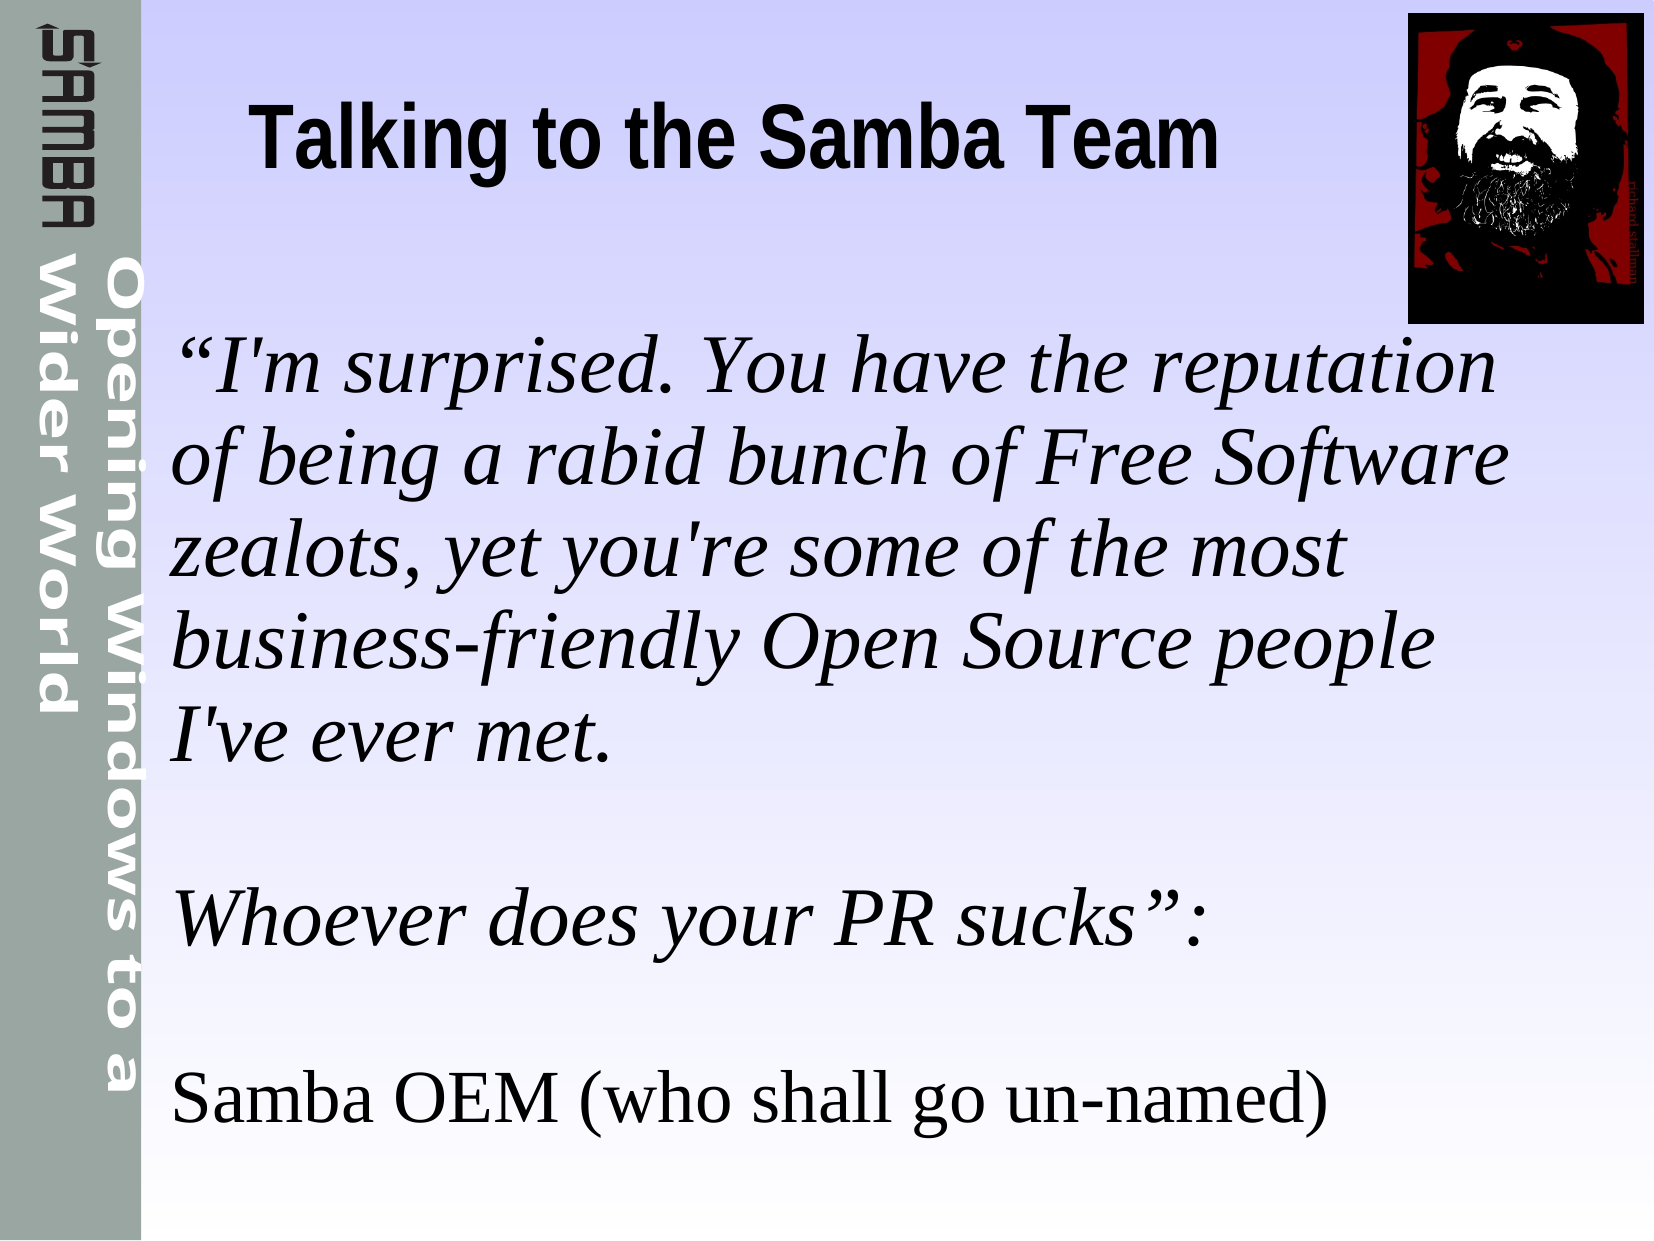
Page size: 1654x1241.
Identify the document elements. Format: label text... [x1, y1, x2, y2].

title Talking to the Samba Team [173, 31, 1299, 239]
picture [1408, 13, 1644, 324]
text_box “I'm surprised. You have the reputation of being a rabid bunch of Free Software zealots, yet you're some of the most business-friendly Open Source people I've ever met. Whoever does your PR sucks”: Samba OEM (who shall go un-named) [170, 317, 1585, 1139]
